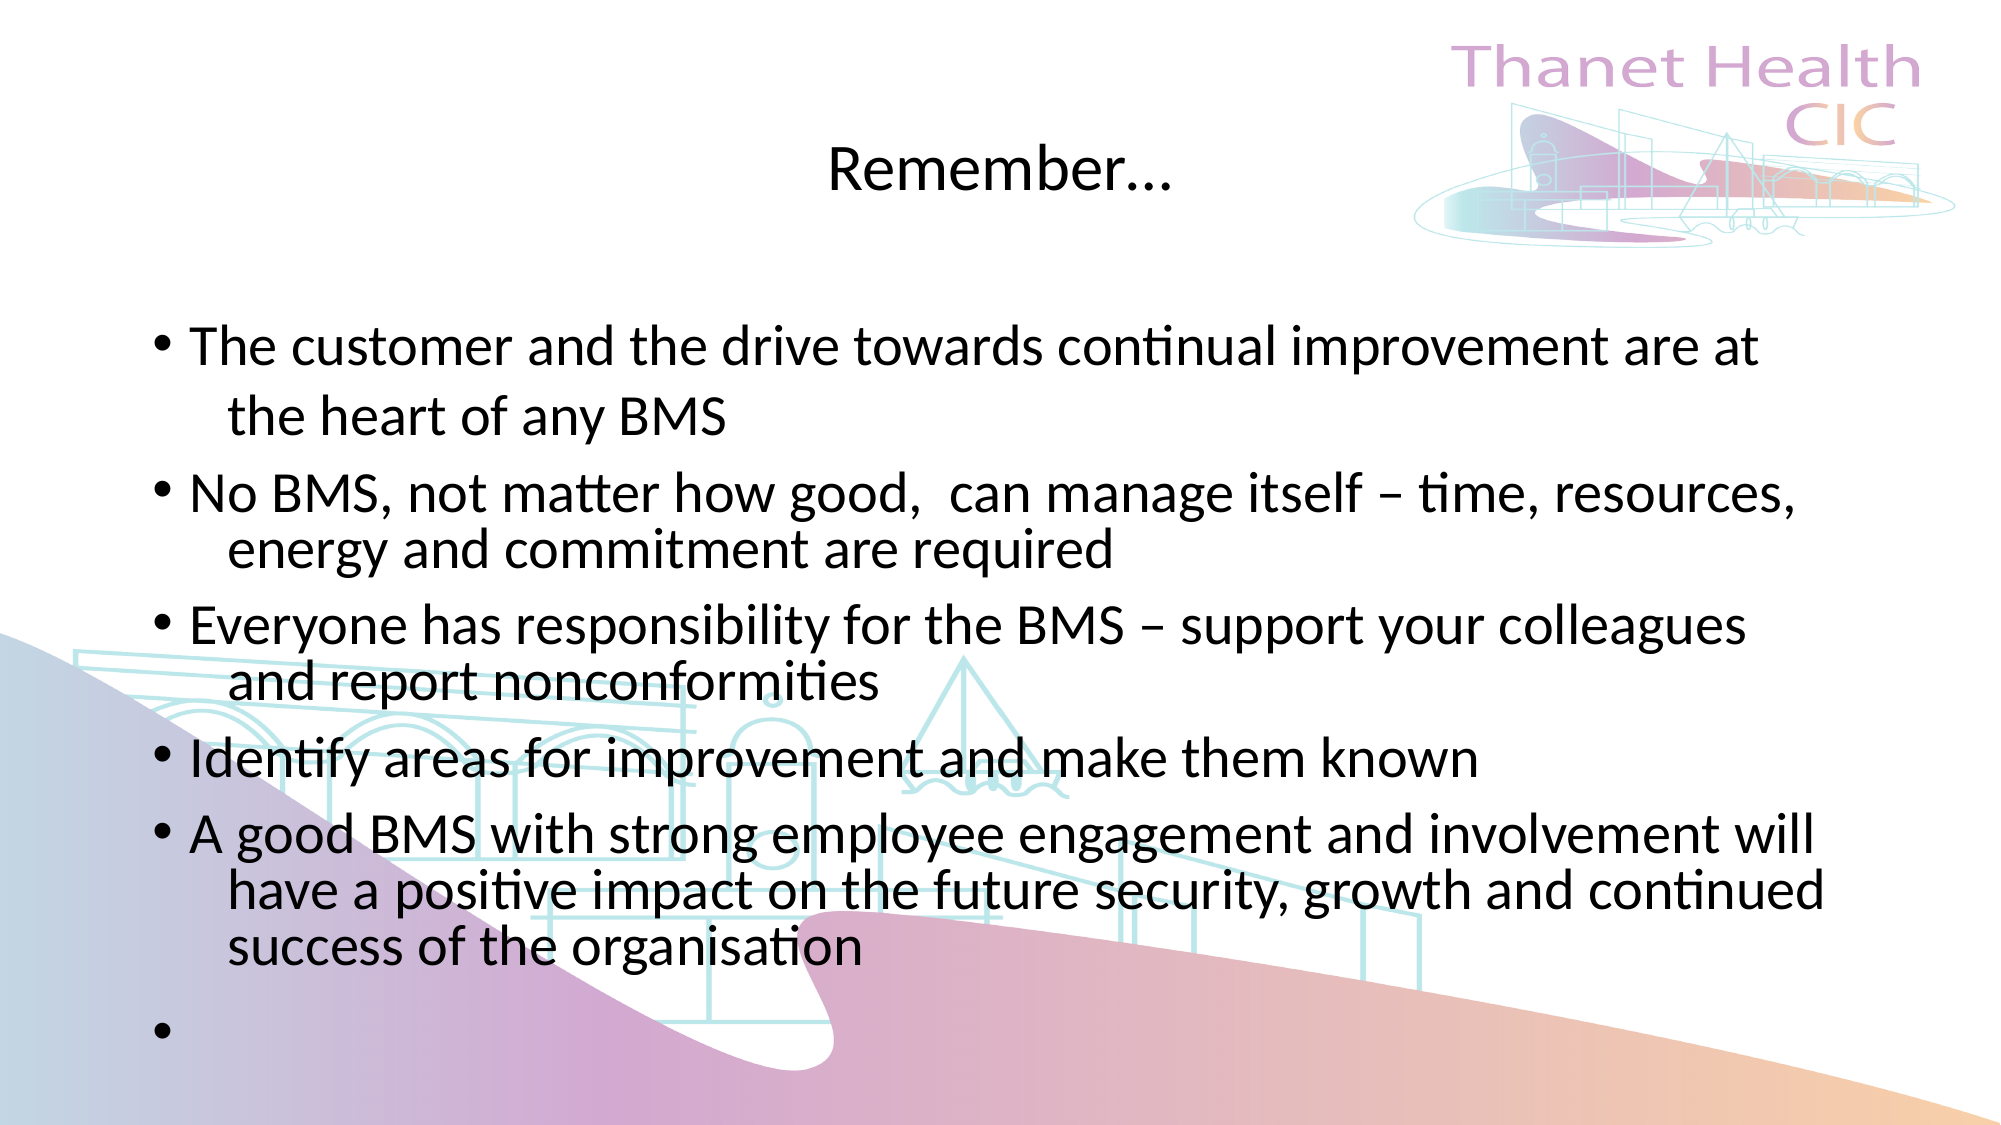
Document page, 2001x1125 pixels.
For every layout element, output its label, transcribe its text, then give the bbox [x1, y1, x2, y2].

list The customer and the drive towards continual improvement are at the heart of any BMS No BMS, not matter how good, can manage itself – time, resources, energy and commitment are required Everyone has responsibility for the BMS – support your colleagues and report nonconformities Identify areas for improvement and make them known A good BMS with strong employee engagement and involvement will have a positive impact on the future security, growth and continued success of the organisation [137, 299, 1863, 1014]
title Remember… [137, 59, 1863, 278]
